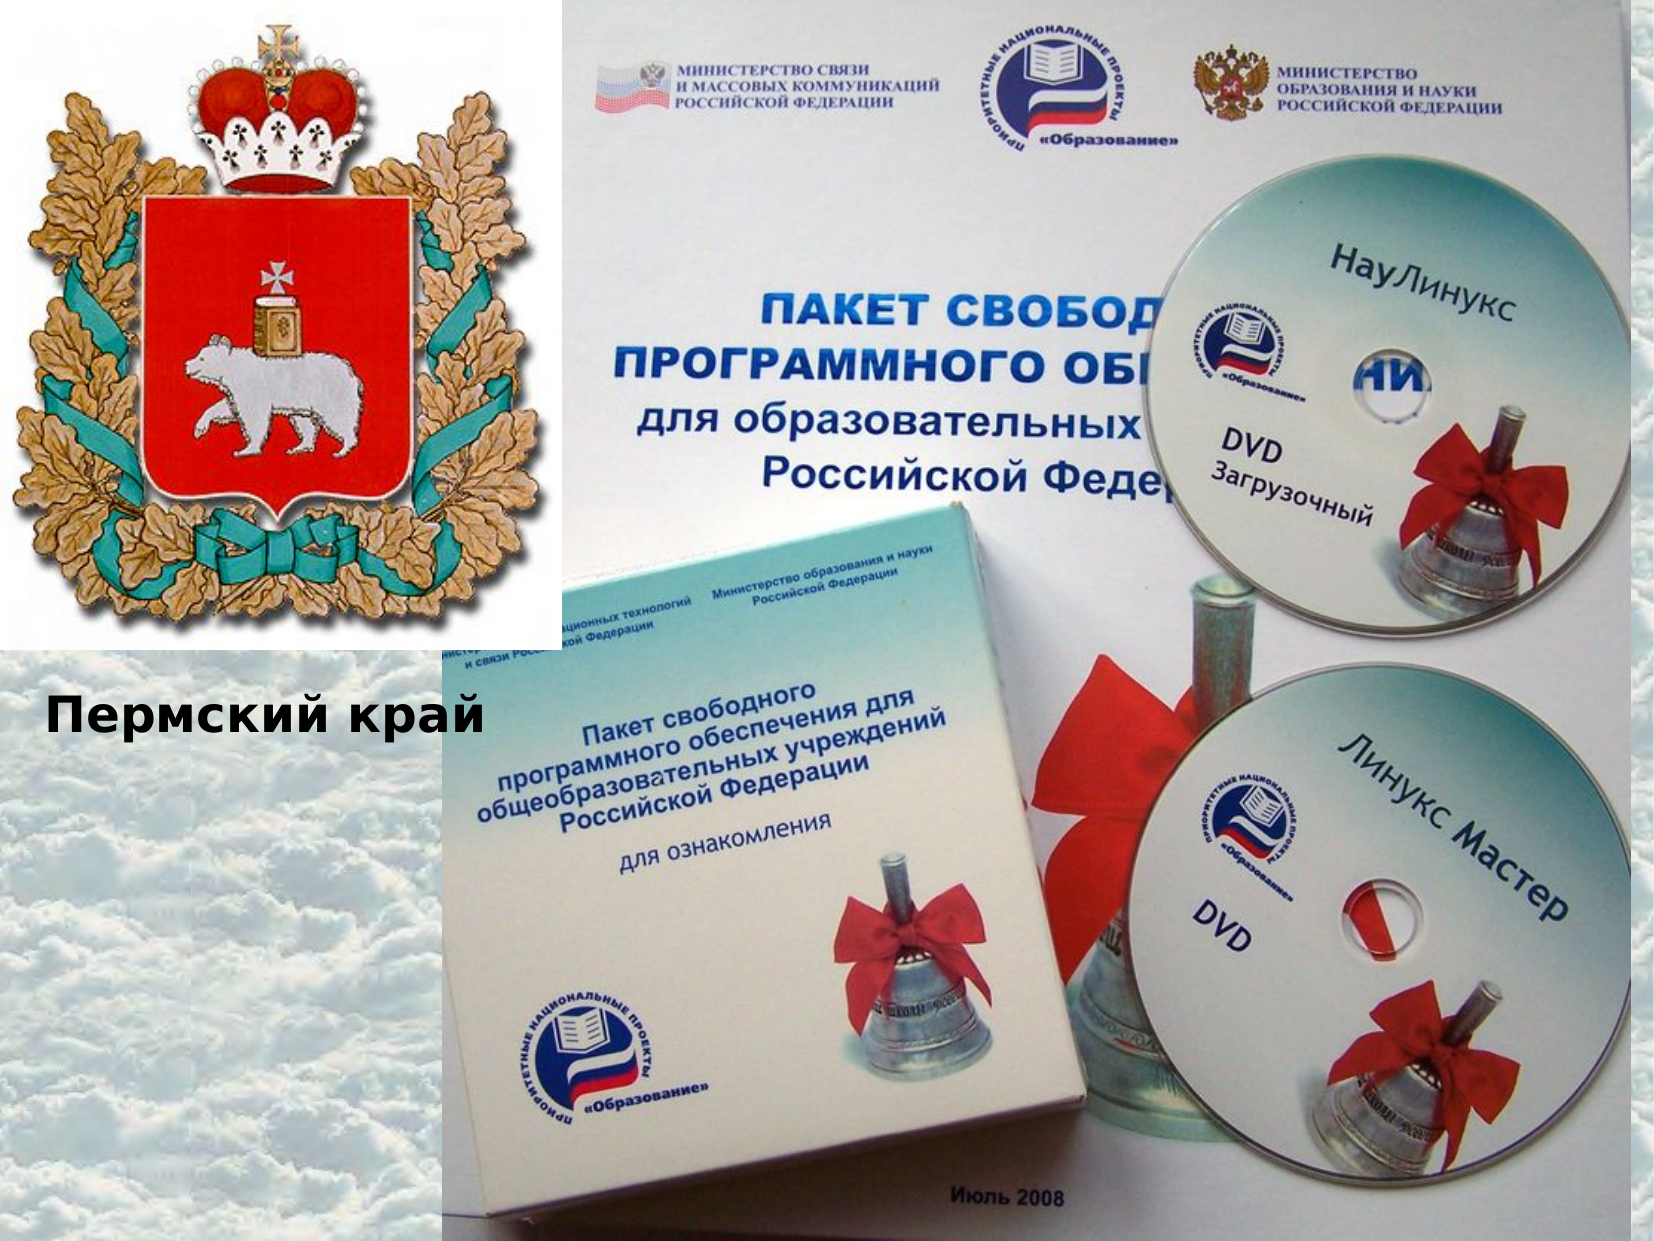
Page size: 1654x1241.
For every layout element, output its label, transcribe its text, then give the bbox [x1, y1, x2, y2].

text_box Пермский край [29, 679, 532, 753]
picture [0, 0, 1654, 1241]
